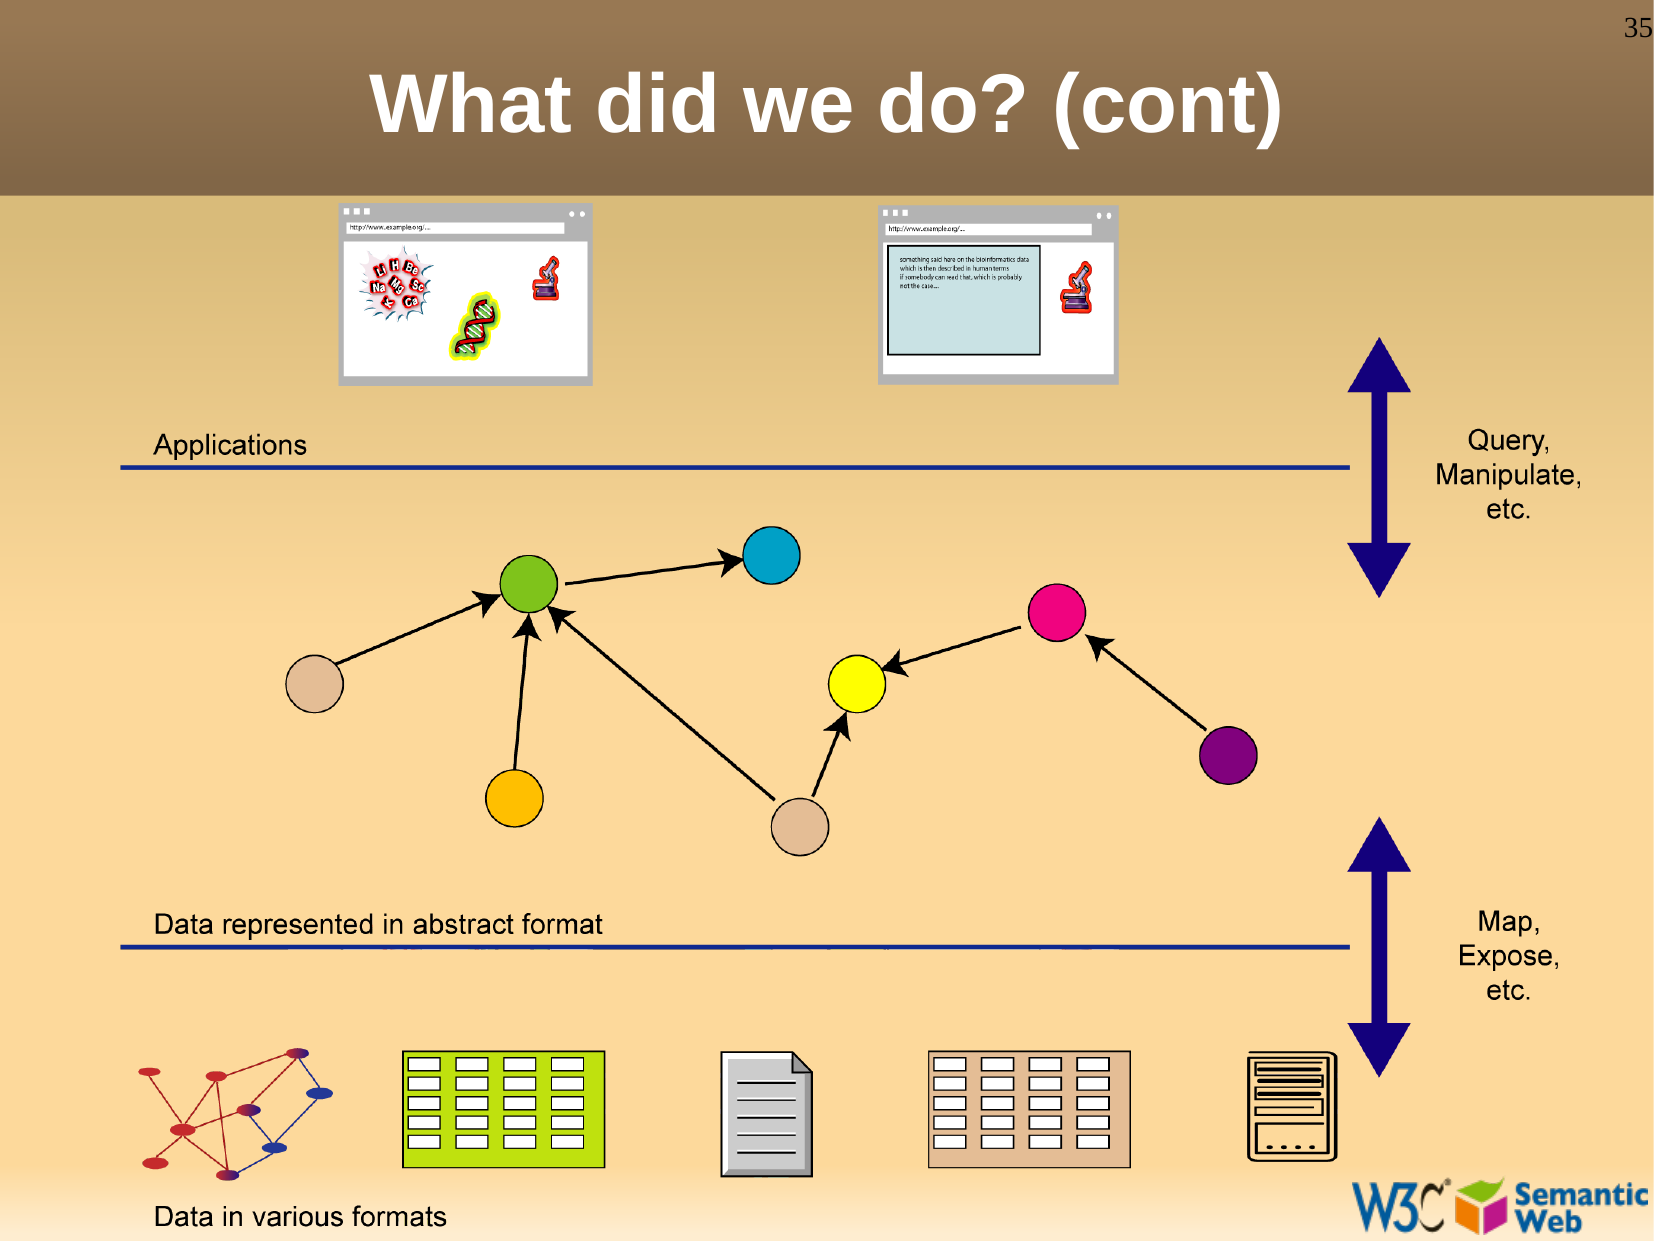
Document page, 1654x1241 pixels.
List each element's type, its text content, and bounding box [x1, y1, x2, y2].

picture [0, 203, 1654, 1241]
title What did we do? (cont) [0, 0, 1654, 208]
